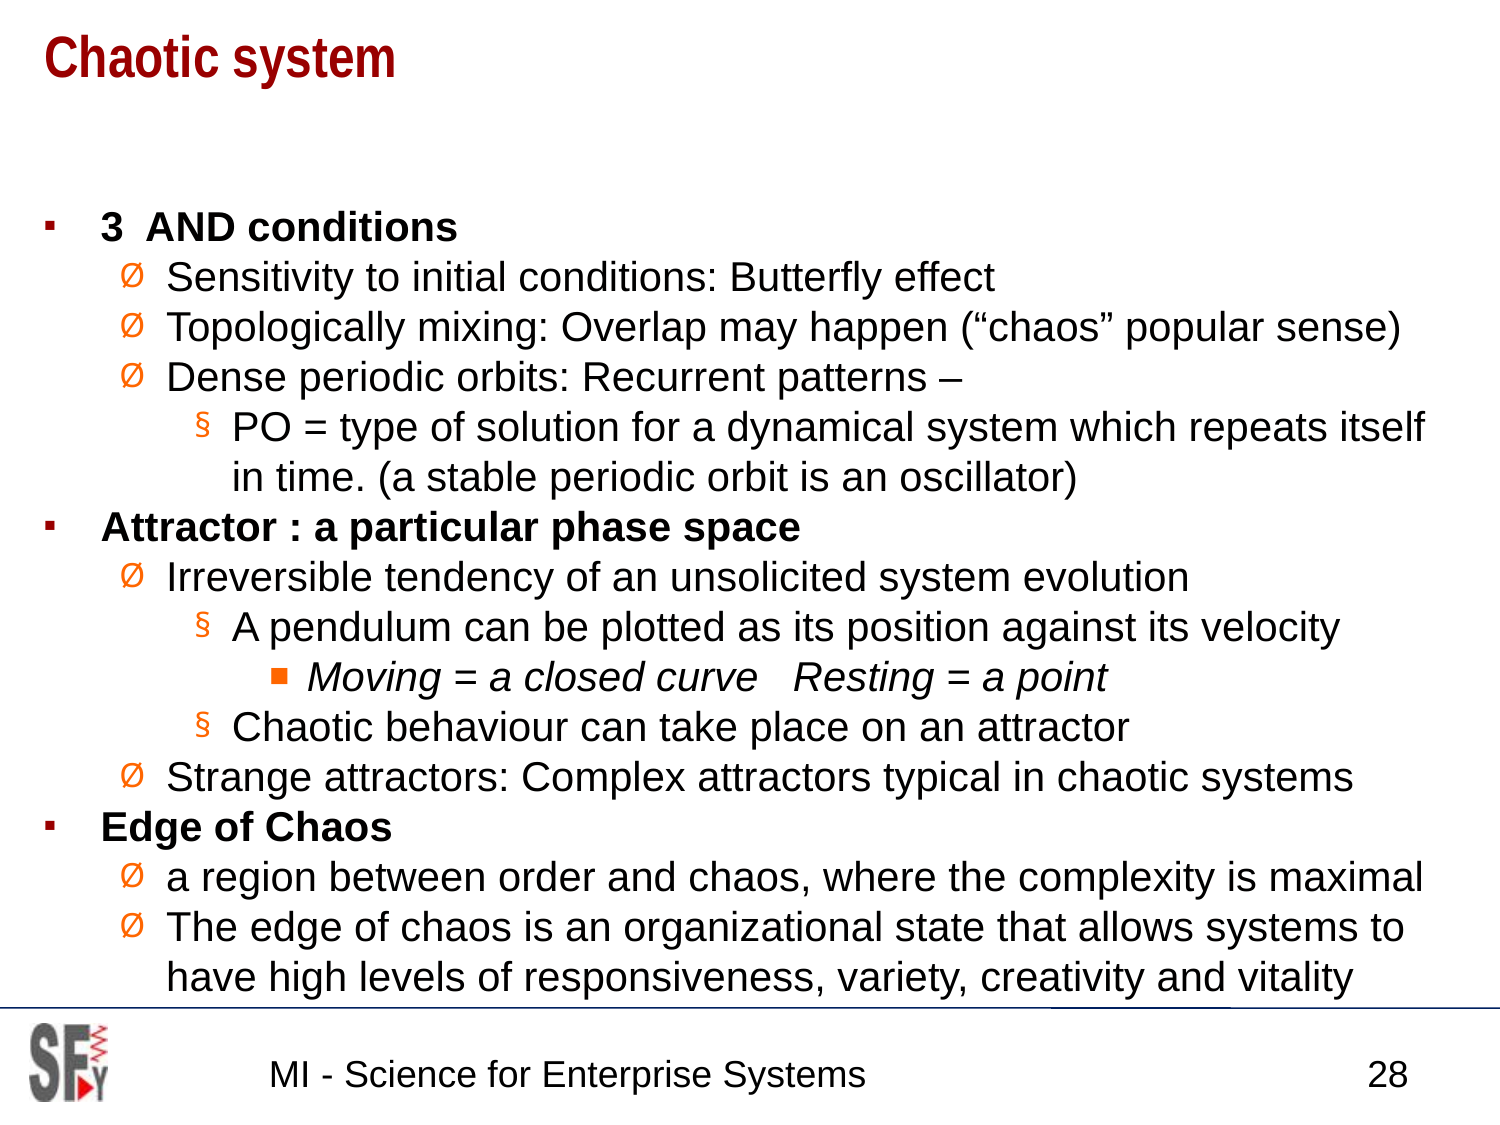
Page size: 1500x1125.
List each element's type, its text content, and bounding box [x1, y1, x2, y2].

slide_number <numéro> [1352, 1034, 1490, 1103]
footer MI - Science for Enterprise Systems [253, 1034, 1336, 1103]
list 3 AND conditions Sensitivity to initial conditions: Butterfly effect Topologically mixing: Overlap may happen (“chaos” popular sense) Dense periodic orbits: Recurrent patterns – PO = type of solution for a dynamical system which repeats itself in time. (a stable periodic orbit is an oscillator) Attractor : a particular phase space Irreversible tendency of an unsolicited system evolution A pendulum can be plotted as its position against its velocity Moving = a closed curve Resting = a point Chaotic behaviour can take place on an attractor Strange attractors: Complex attractors typical in chaotic systems Edge of Chaos a region between order and chaos, where the complexity is maximal The edge of chaos is an organizational state that allows systems to have high levels of responsiveness, variety, creativity and vitality [29, 184, 1471, 988]
picture [29, 1023, 108, 1102]
title Chaotic system [29, 12, 1471, 138]
